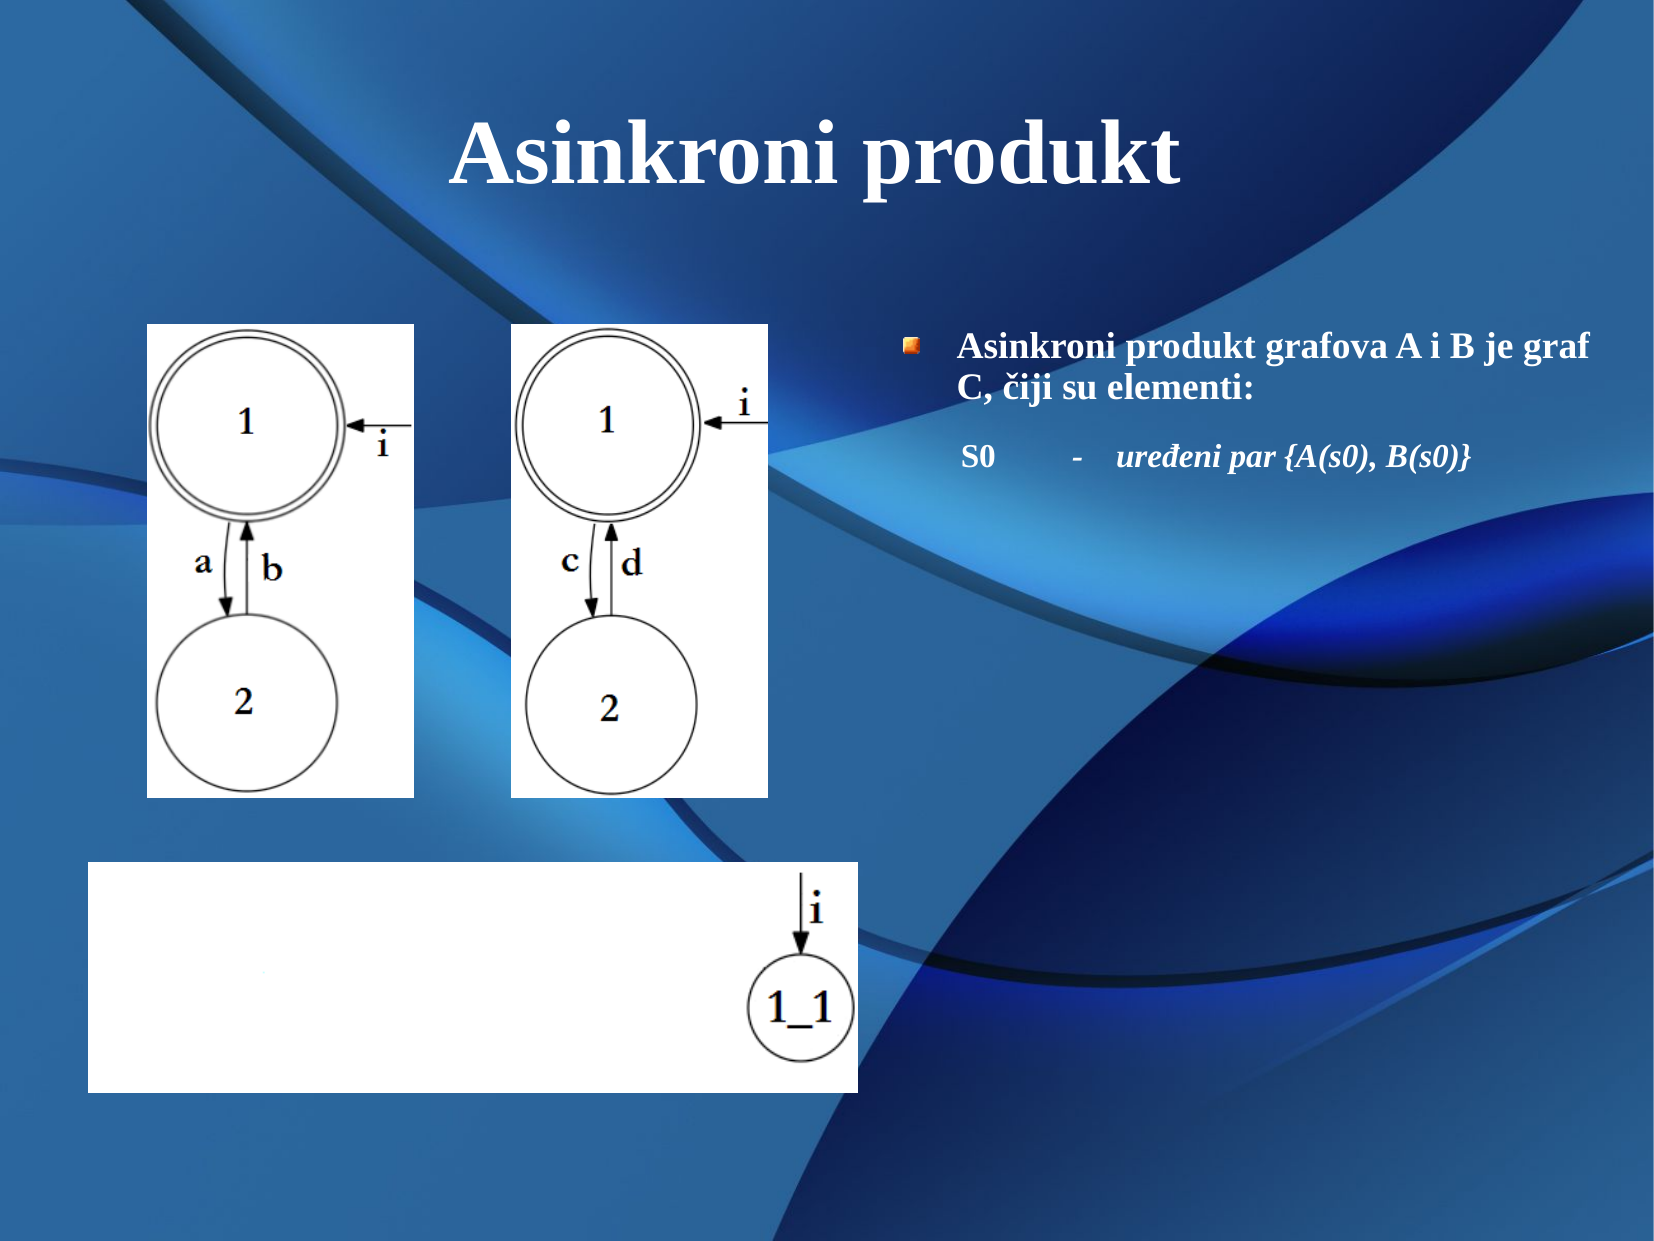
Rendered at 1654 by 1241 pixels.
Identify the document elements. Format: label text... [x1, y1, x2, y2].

list Asinkroni produkt grafova A i B je graf C, čiji su elementi: S0 - uređeni par {A(s0), B(s0)} [885, 324, 1612, 1129]
title Asinkroni produkt [82, 49, 1571, 257]
picture [0, 0, 1654, 1241]
